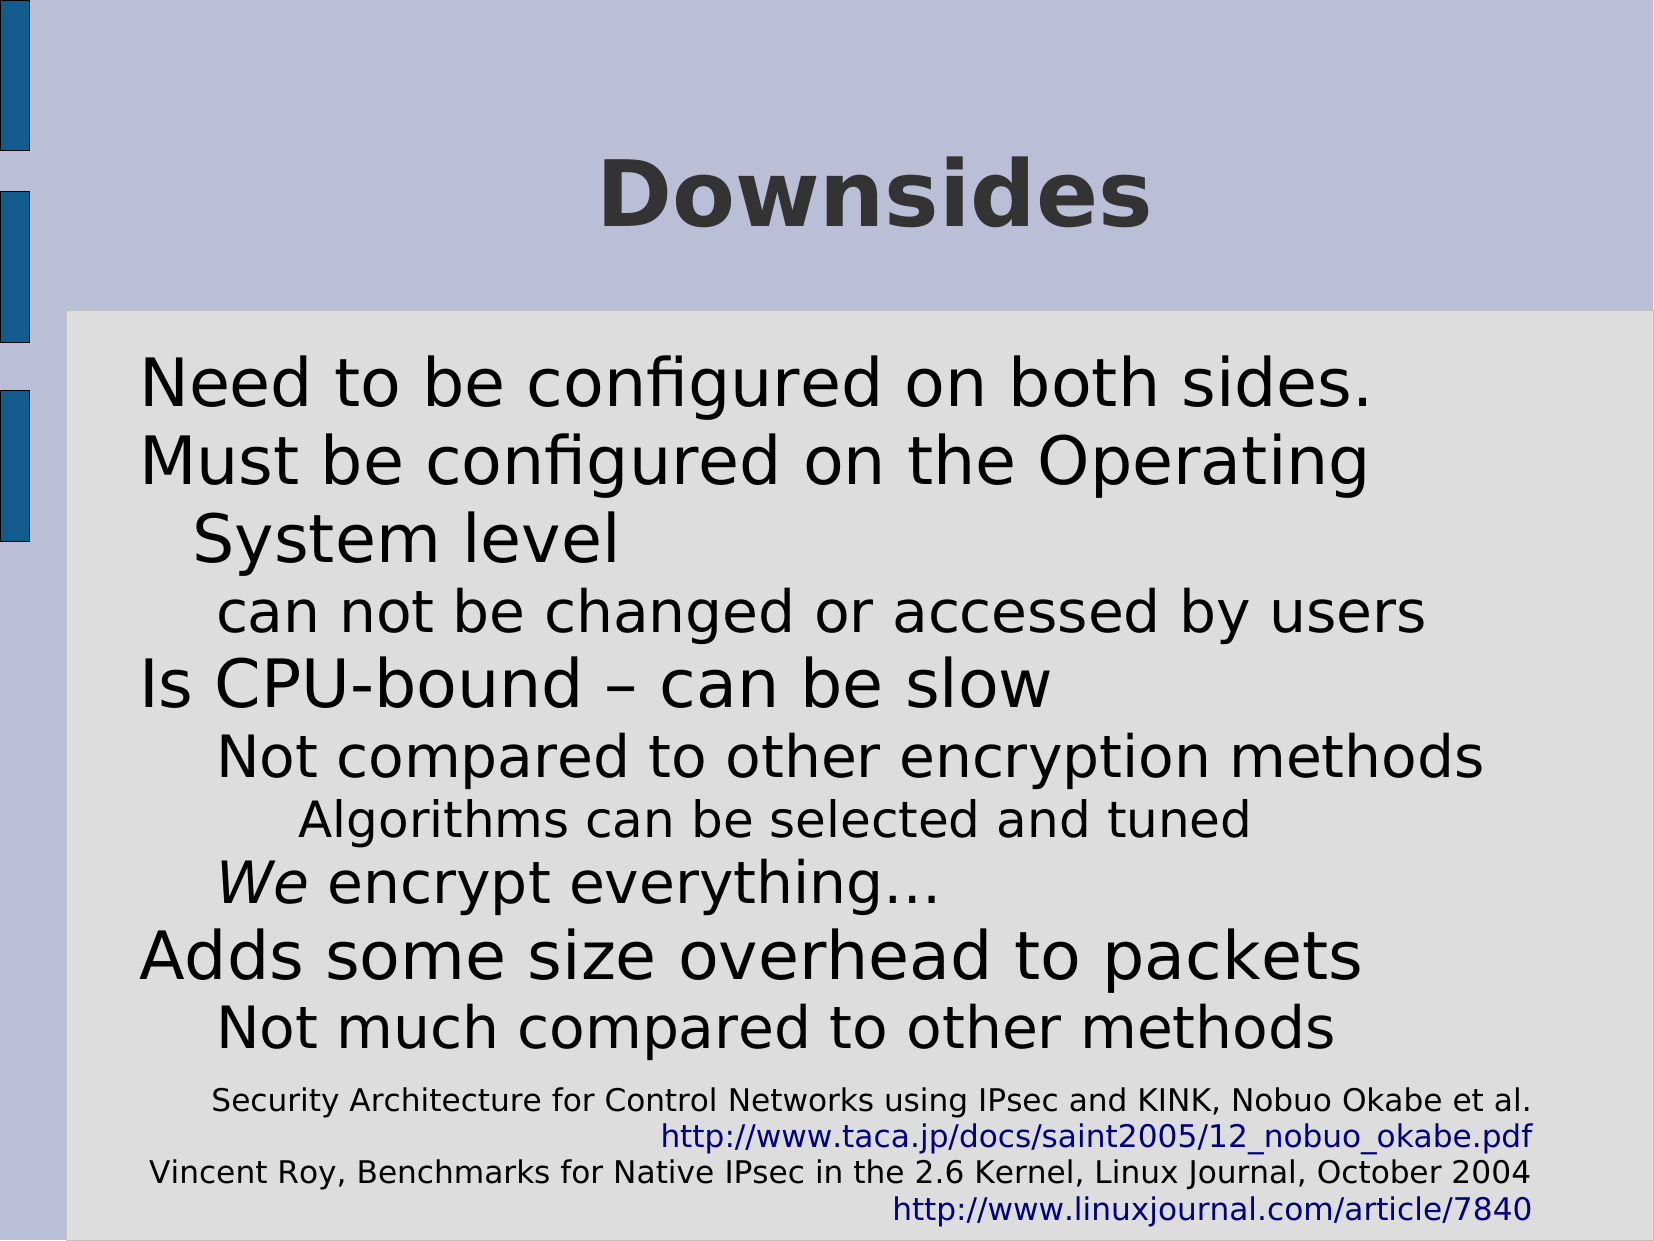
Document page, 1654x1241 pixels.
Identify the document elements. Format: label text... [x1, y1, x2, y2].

list Need to be configured on both sides. Must be configured on the Operating System level can not be changed or accessed by users Is CPU-bound – can be slow Not compared to other encryption methods Algorithms can be selected and tuned We encrypt everything… Adds some size overhead to packets Not much compared to other methods Security Architecture for Control Networks using IPsec and KINK, Nobuo Okabe et al. http://www.taca.jp/docs/saint2005/12_nobuo_okabe.pdf Vincent Roy, Benchmarks for Native IPsec in the 2.6 Kernel, Linux Journal, October 2004 http://www.linuxjournal.com/article/7840 [121, 344, 1534, 1228]
title Downsides [121, 91, 1534, 299]
